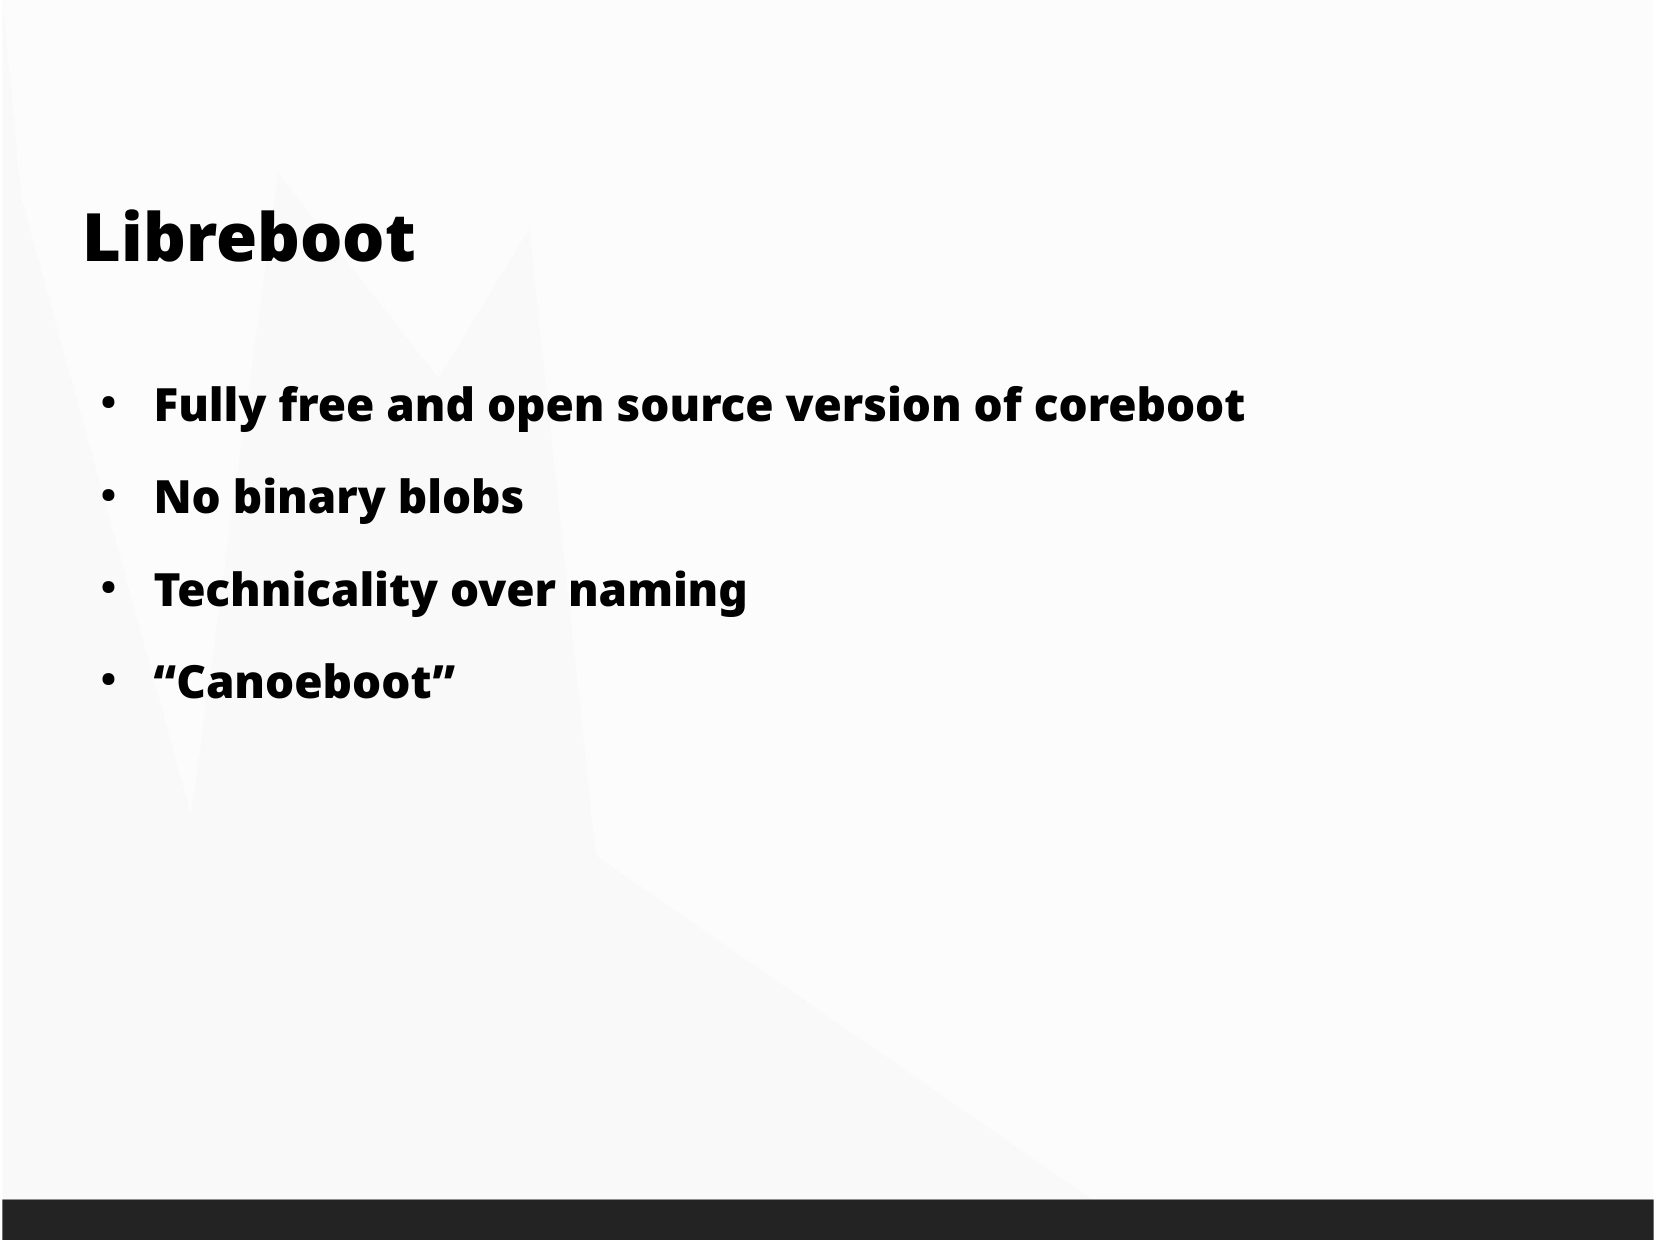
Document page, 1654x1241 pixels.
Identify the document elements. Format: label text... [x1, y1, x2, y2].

list Fully free and open source version of coreboot No binary blobs Technicality over naming “Canoeboot” [82, 372, 1571, 908]
picture [2, 0, 1654, 1241]
title Libreboot [82, 132, 1571, 340]
